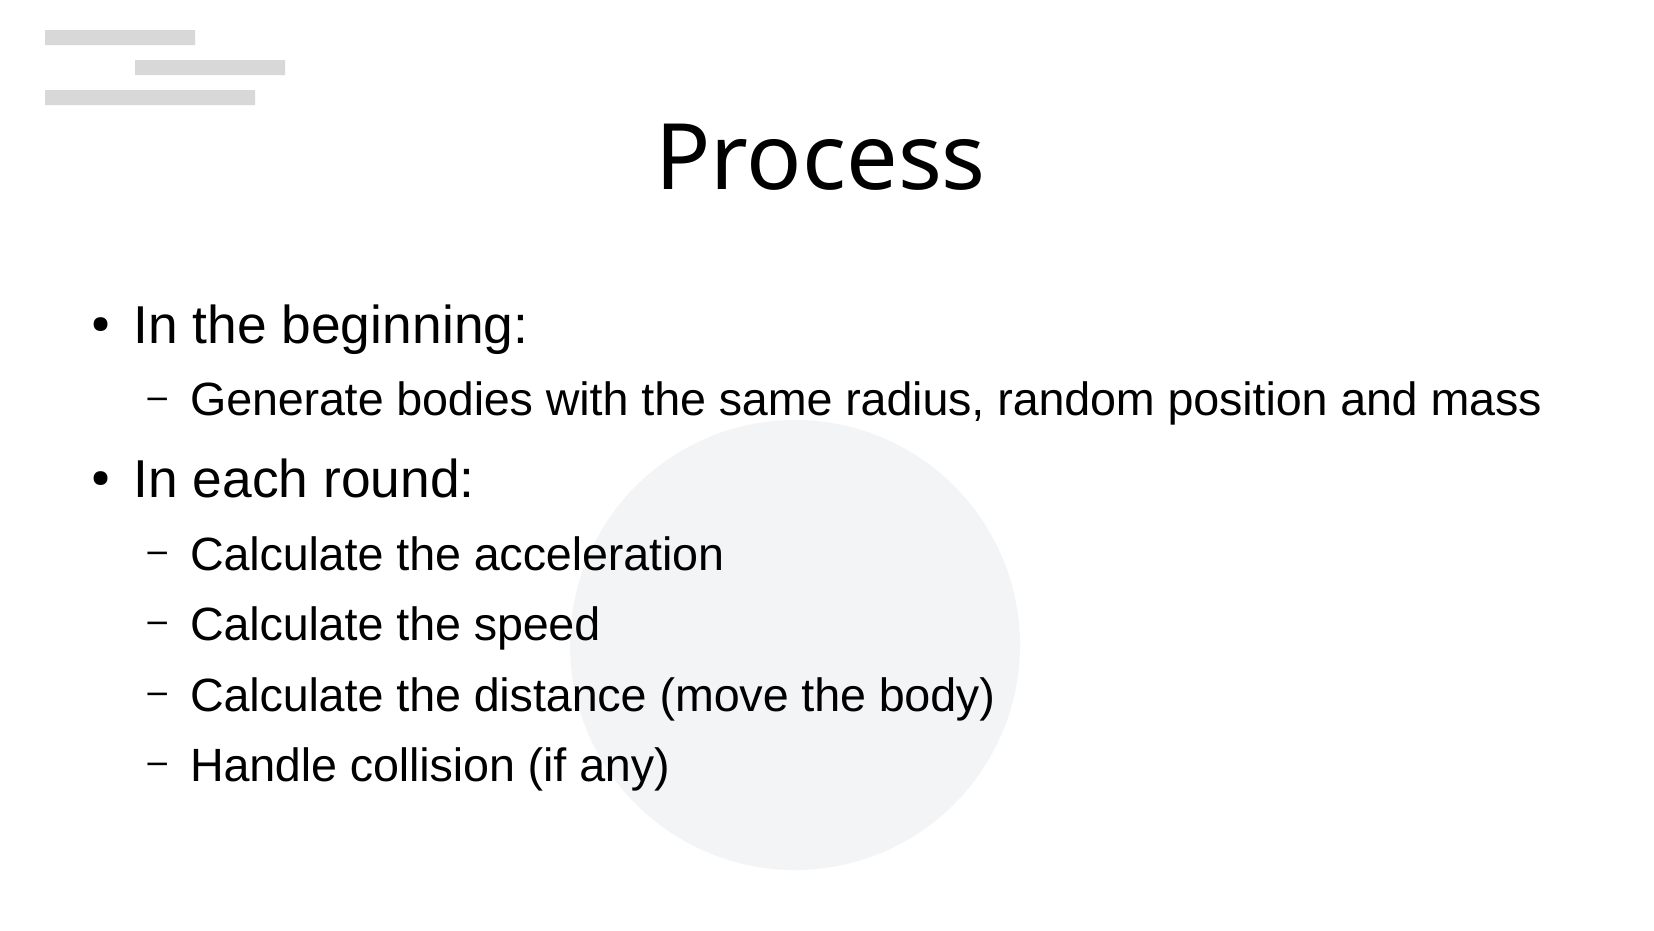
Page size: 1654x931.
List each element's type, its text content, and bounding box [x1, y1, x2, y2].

title Process [76, 76, 1565, 233]
list In the beginning: Generate bodies with the same radius, random position and mass In each round: Calculate the acceleration Calculate the speed Calculate the distance (move the body) Handle collision (if any) [76, 295, 1565, 835]
